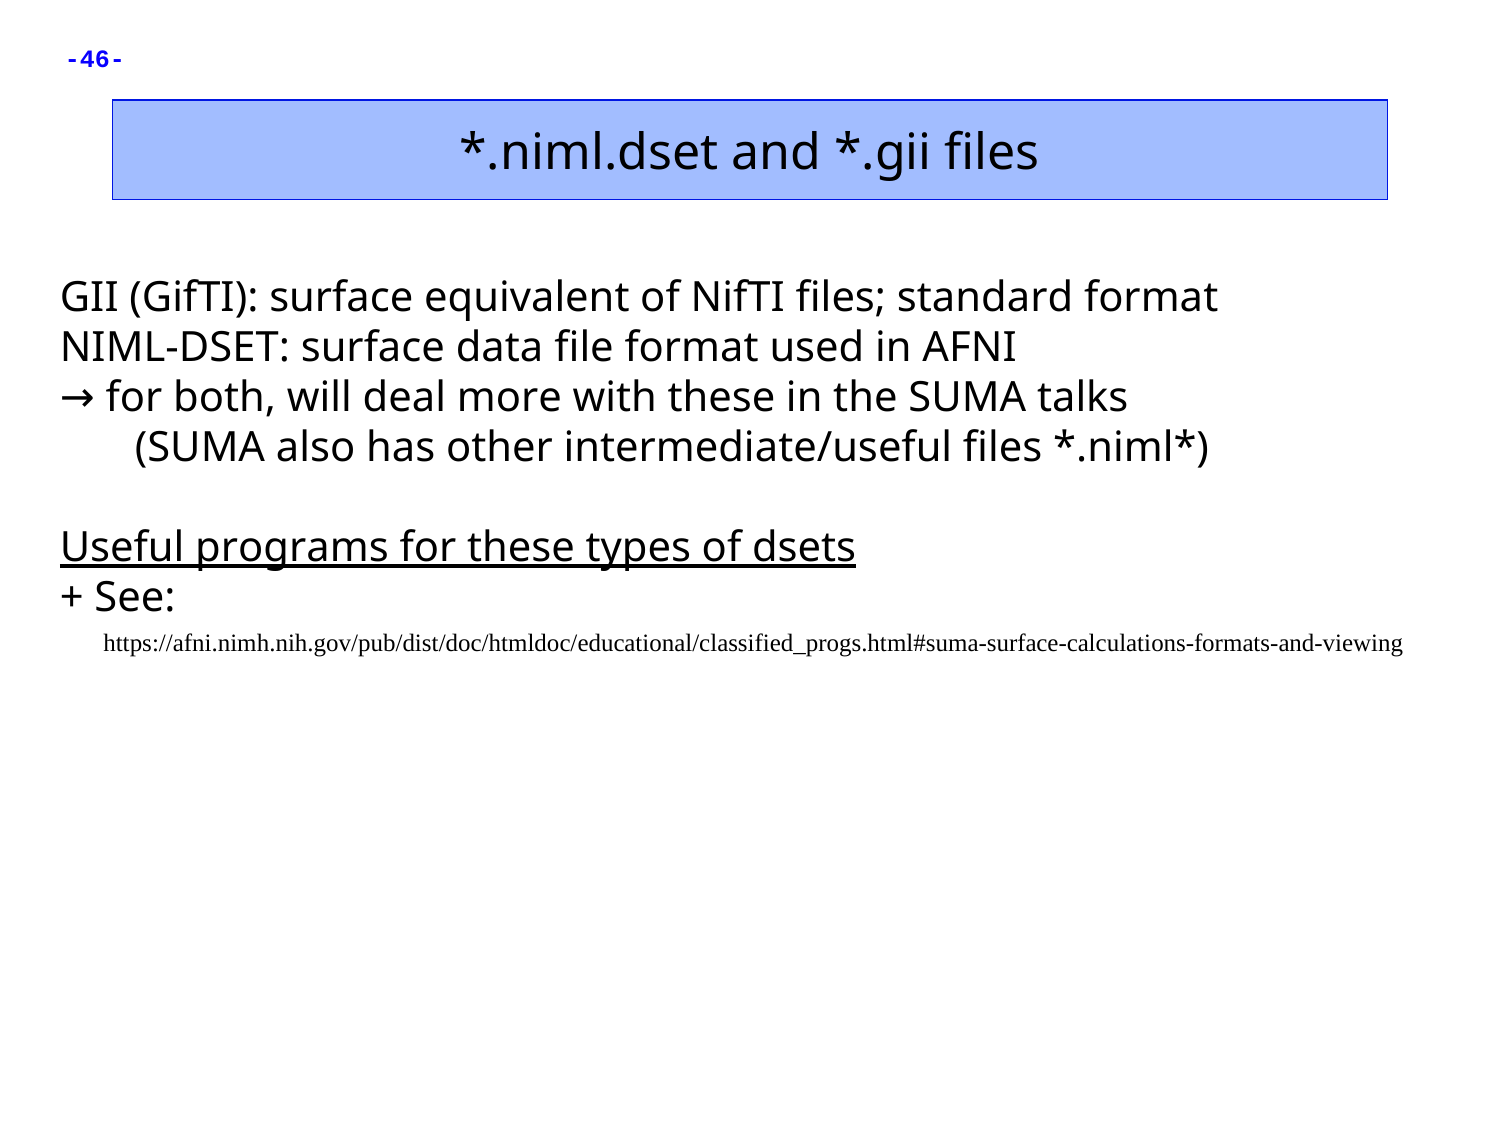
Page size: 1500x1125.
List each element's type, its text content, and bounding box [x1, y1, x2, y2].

text_box https://afni.nimh.nih.gov/pub/dist/doc/htmldoc/educational/classified_progs.html#suma-surface-calculations-formats-and-viewing [88, 619, 1438, 671]
text_box GII (GifTI): surface equivalent of NifTI files; standard format NIML-DSET: surface data file format used in AFNI → for both, will deal more with these in the SUMA talks (SUMA also has other intermediate/useful files *.niml*) Useful programs for these types of dsets + See: [45, 262, 1440, 628]
text_box *.niml.dset and *.gii files [112, 99, 1388, 200]
